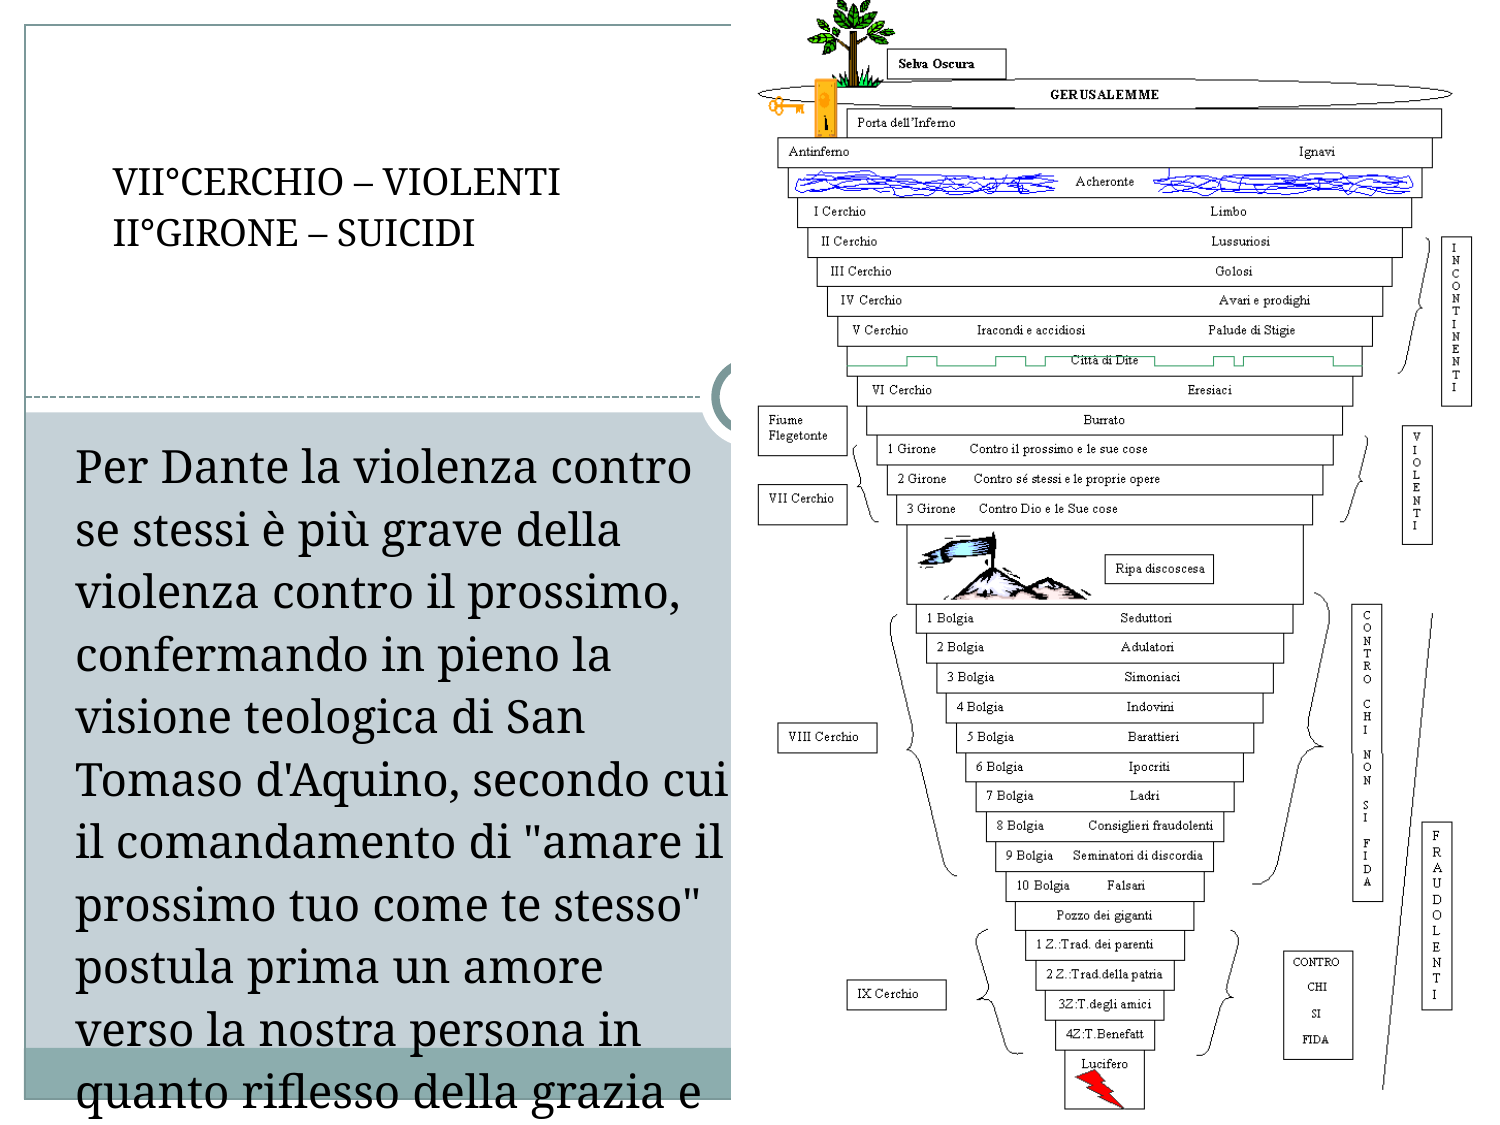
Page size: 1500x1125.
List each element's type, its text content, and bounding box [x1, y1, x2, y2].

title VII°CERCHIO – VIOLENTI II°GIRONE – SUICIDI [112, 62, 731, 350]
list Per Dante la violenza contro se stessi è più grave della violenza contro il prossimo, confermando in pieno la visione teologica di San Tomaso d'Aquino, secondo cui il comandamento di "amare il prossimo tuo come te stesso" postula prima un amore verso la nostra persona in quanto riflesso della grazia e della grandezza divina. [75, 434, 731, 1125]
picture [731, 0, 1500, 1125]
